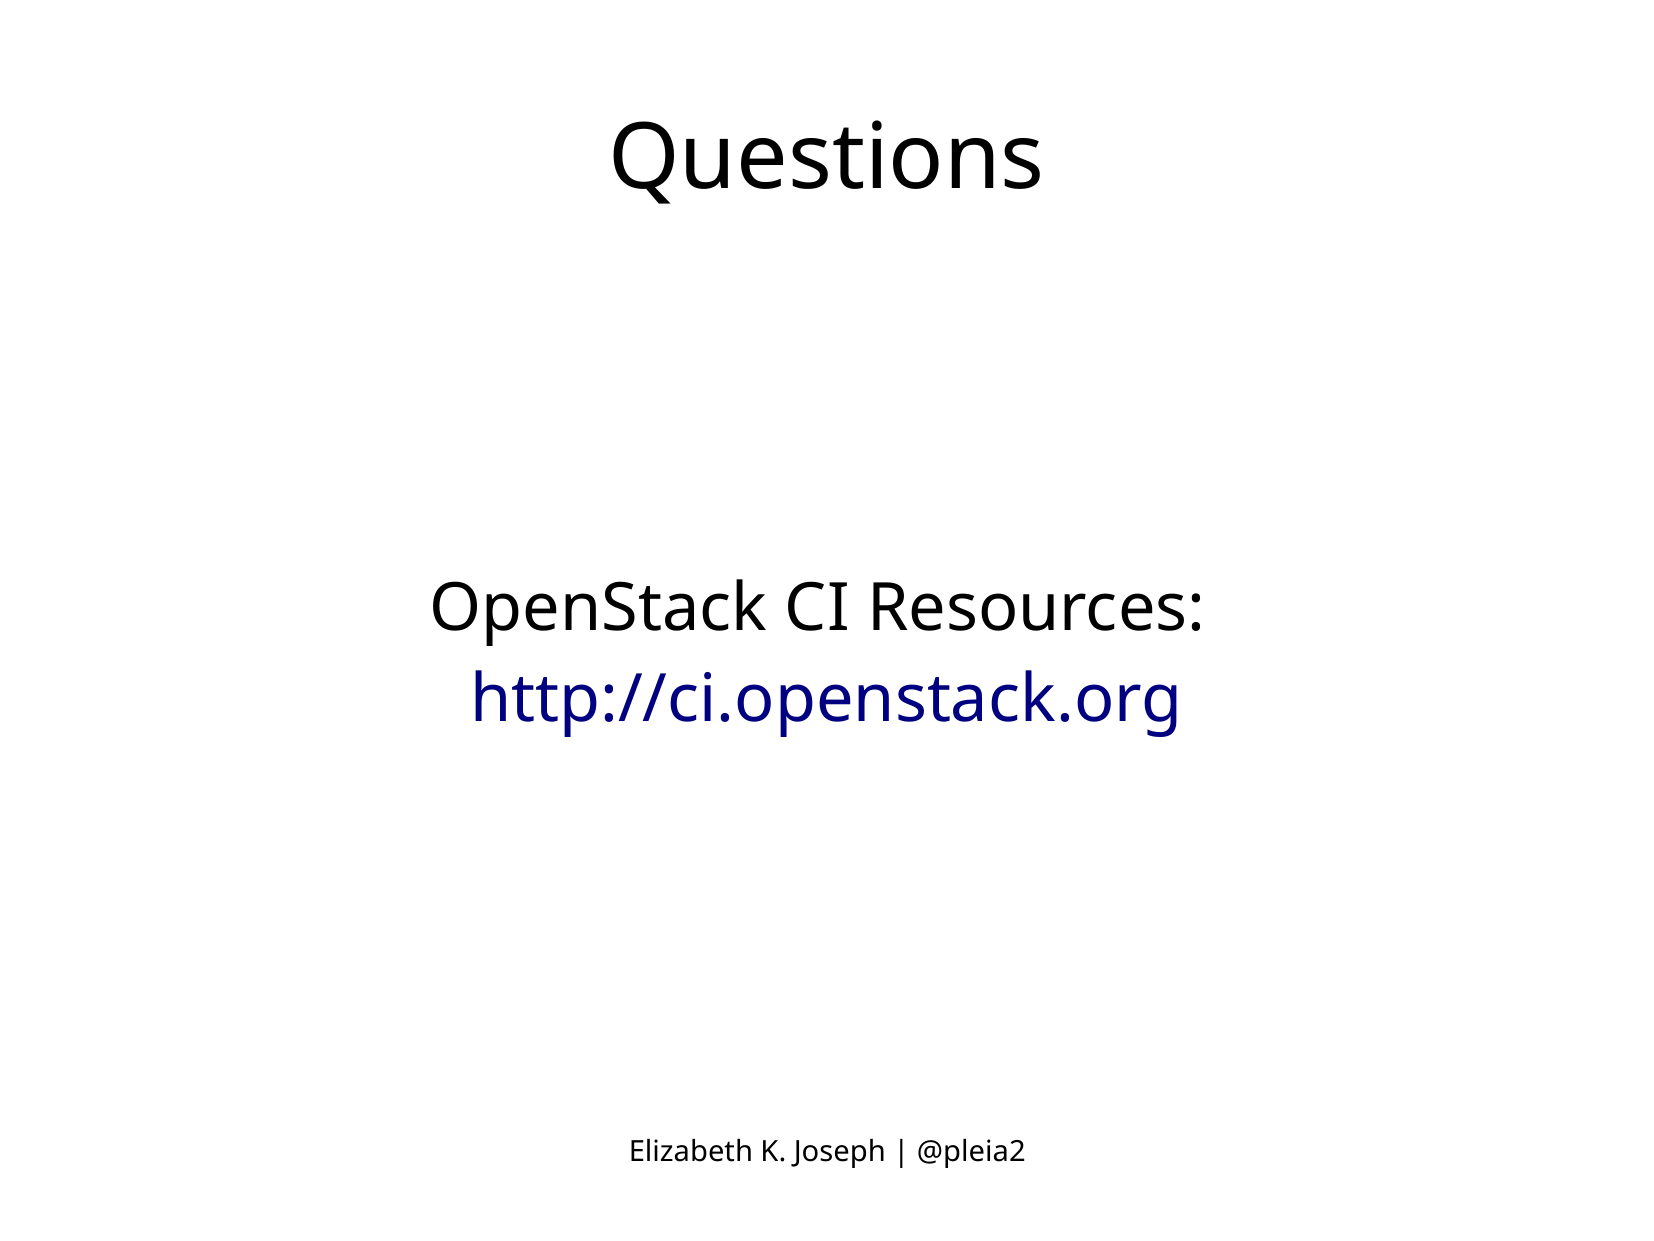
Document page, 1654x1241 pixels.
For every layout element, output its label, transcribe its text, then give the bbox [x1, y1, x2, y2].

title Questions [82, 49, 1571, 257]
subtitle OpenStack CI Resources: http://ci.openstack.org [82, 290, 1571, 1010]
